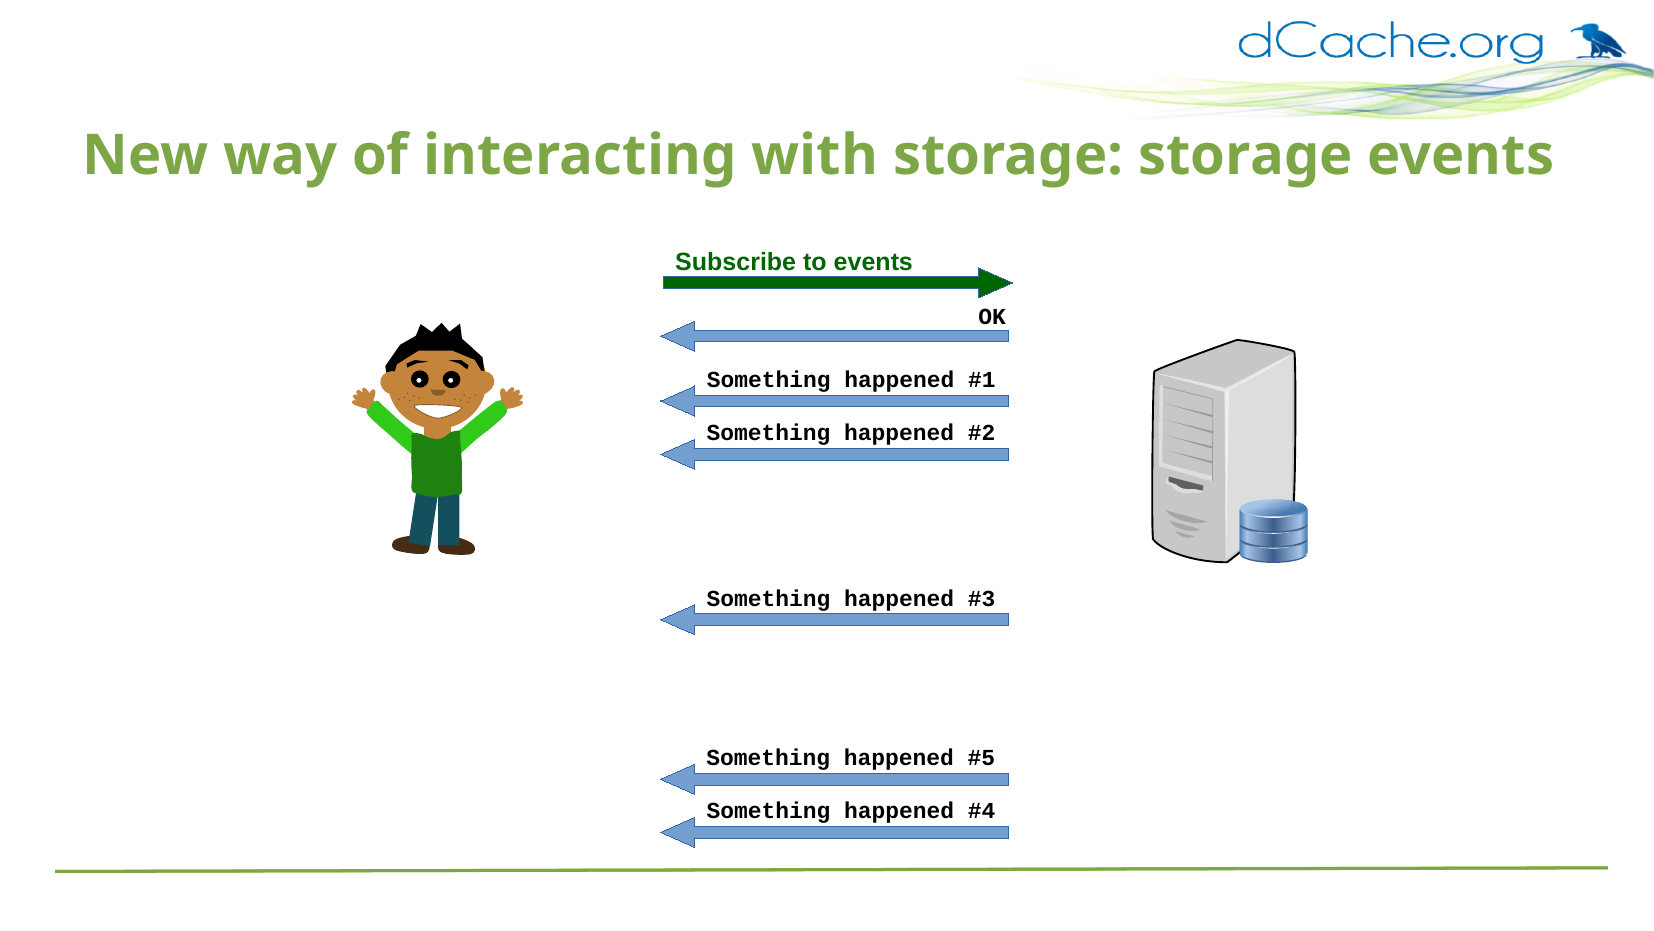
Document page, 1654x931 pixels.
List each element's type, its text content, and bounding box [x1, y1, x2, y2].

text_box [660, 321, 1009, 352]
text_box Something happened #5 [691, 739, 1011, 781]
title New way of interacting with storage: storage events [82, 116, 1605, 189]
text_box [660, 385, 1009, 415]
text_box Subscribe to events [660, 240, 929, 283]
text_box [663, 267, 1013, 297]
picture [956, 12, 1654, 127]
picture [345, 317, 531, 571]
text_box Something happened #1 [691, 360, 1011, 402]
text_box OK [963, 297, 1021, 339]
text_box [660, 439, 1009, 470]
text_box Something happened #4 [691, 792, 1011, 834]
text_box Something happened #3 [691, 579, 1011, 621]
picture [1150, 338, 1308, 564]
text_box [660, 604, 1009, 635]
text_box Something happened #2 [691, 414, 1011, 456]
text_box [660, 764, 1009, 795]
text_box [660, 817, 1009, 848]
